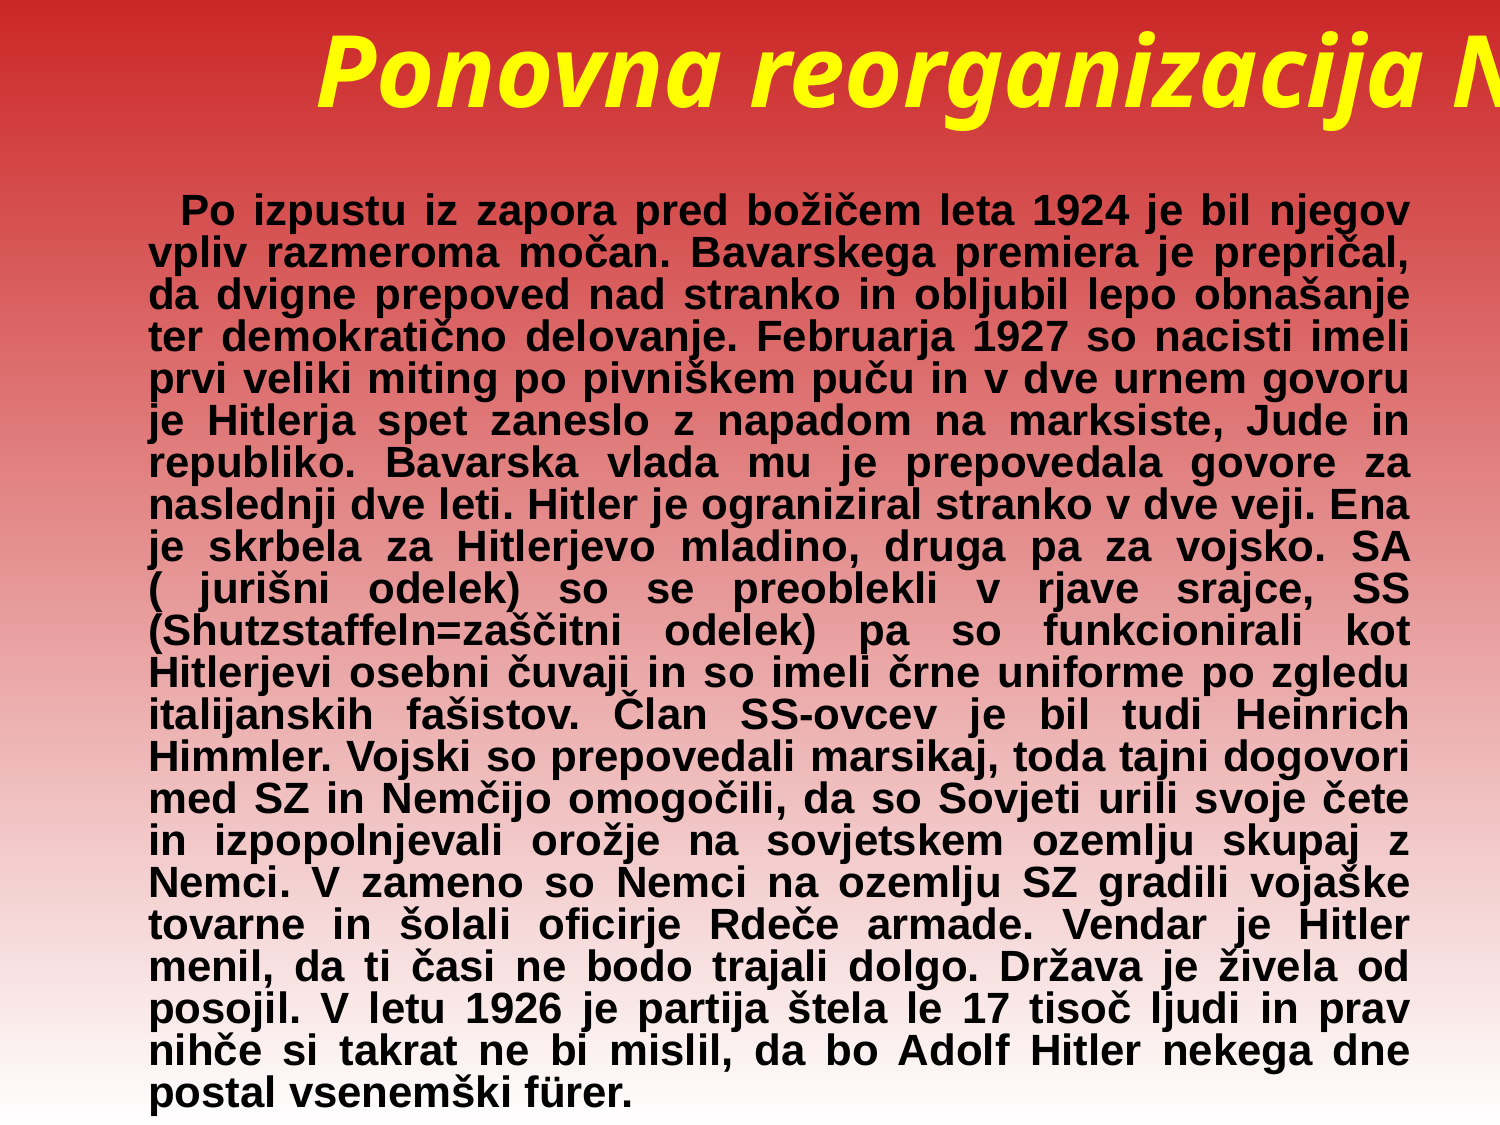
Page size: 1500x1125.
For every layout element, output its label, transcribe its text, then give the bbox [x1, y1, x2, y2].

text_box Ponovna reorganizacija NSDAP [301, 0, 1223, 197]
list Po izpustu iz zapora pred božičem leta 1924 je bil njegov vpliv razmeroma močan. Bavarskega premiera je prepričal, da dvigne prepoved nad stranko in obljubil lepo obnašanje ter demokratično delovanje. Februarja 1927 so nacisti imeli prvi veliki miting po pivniškem puču in v dve urnem govoru je Hitlerja spet zaneslo z napadom na marksiste, Jude in republiko. Bavarska vlada mu je prepovedala govore za naslednji dve leti. Hitler je ograniziral stranko v dve veji. Ena je skrbela za Hitlerjevo mladino, druga pa za vojsko. SA ( jurišni odelek) so se preoblekli v rjave srajce, SS (Shutzstaffeln=zaščitni odelek) pa so funkcionirali kot Hitlerjevi osebni čuvaji in so imeli črne uniforme po zgledu italijanskih fašistov. Član SS-ovcev je bil tudi Heinrich Himmler. Vojski so prepovedali marsikaj, toda tajni dogovori med SZ in Nemčijo omogočili, da so Sovjeti urili svoje čete in izpopolnjevali orožje na sovjetskem ozemlju skupaj z Nemci. V zameno so Nemci na ozemlju SZ gradili vojaške tovarne in šolali oficirje Rdeče armade. Vendar je Hitler menil, da ti časi ne bodo trajali dolgo. Država je živela od posojil. V letu 1926 je partija štela le 17 tisoč ljudi in prav nihče si takrat ne bi mislil, da bo Adolf Hitler nekega dne postal vsenemški fürer. [76, 184, 1427, 1017]
